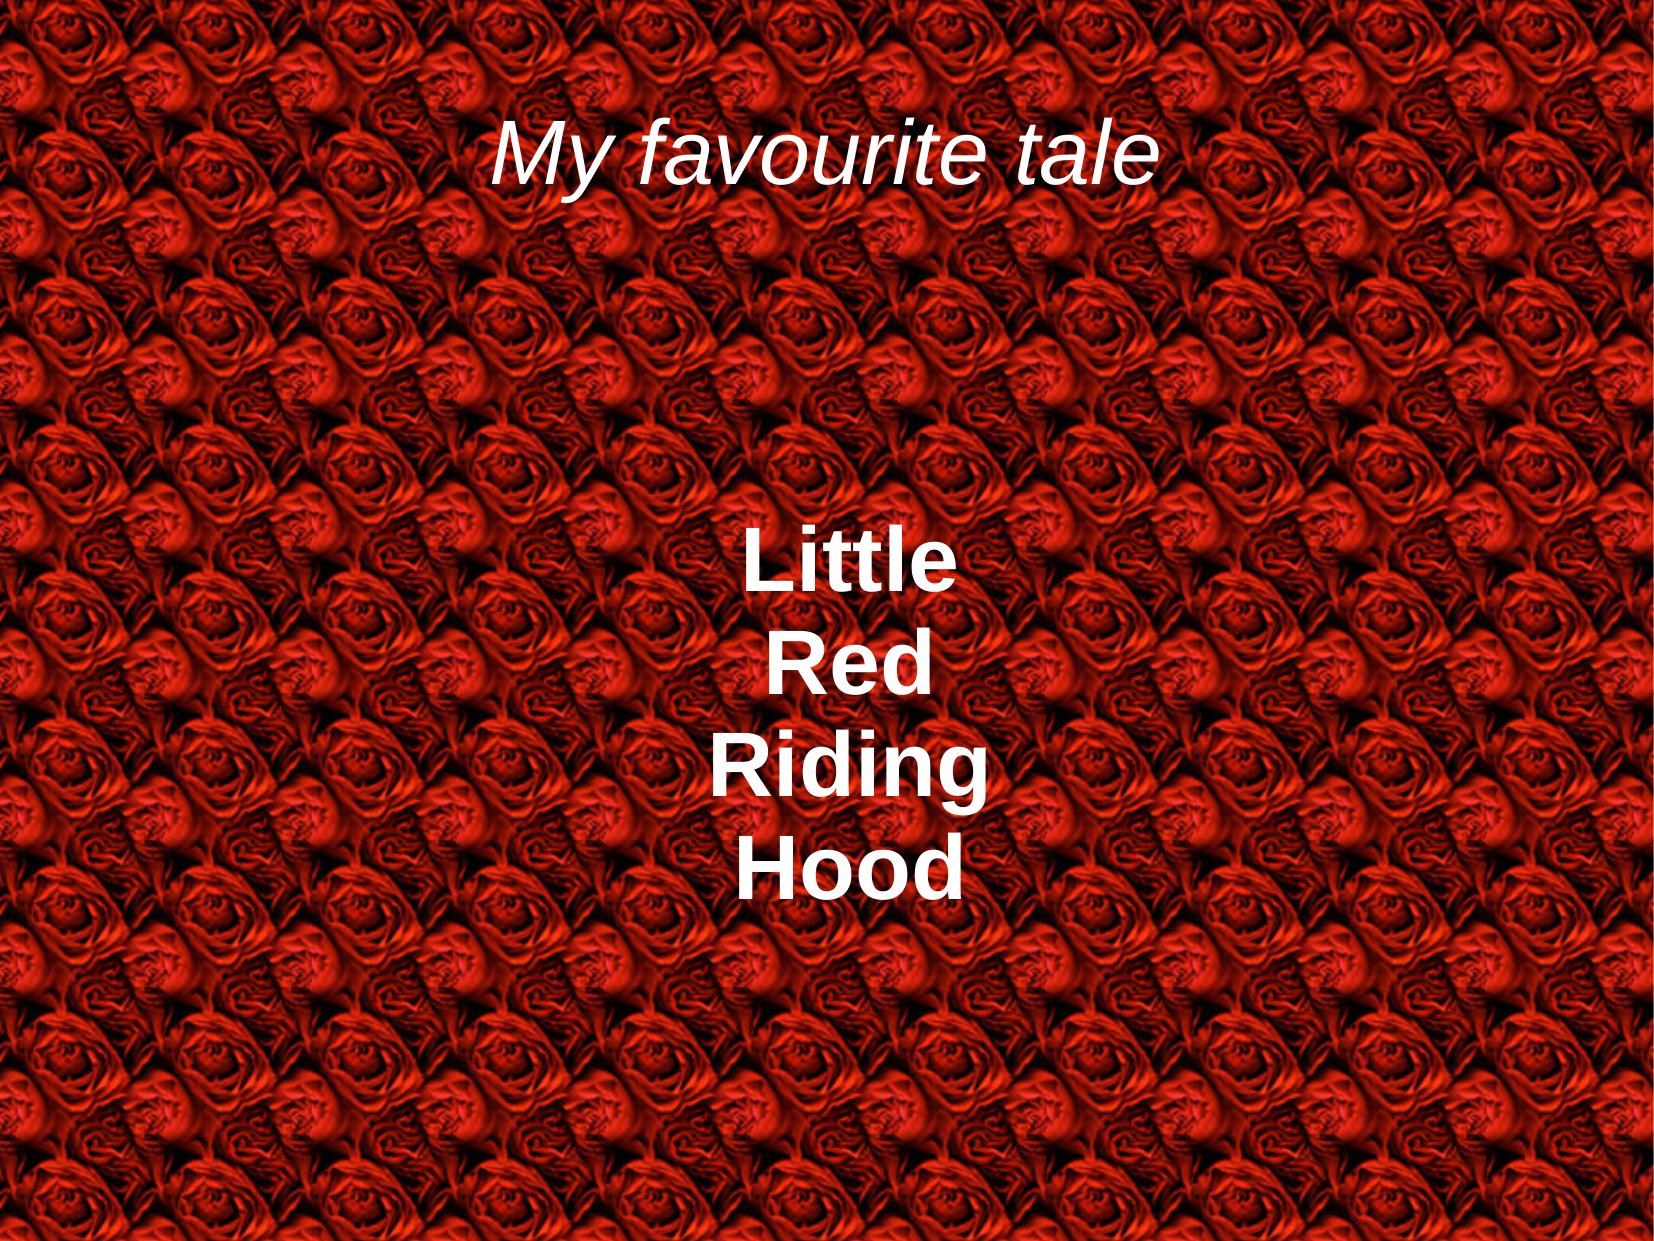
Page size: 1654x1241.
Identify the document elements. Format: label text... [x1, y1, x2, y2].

title My favourite tale [82, 49, 1571, 257]
picture [0, 0, 1654, 1241]
subtitle Little Red Riding Hood [106, 354, 1595, 1074]
